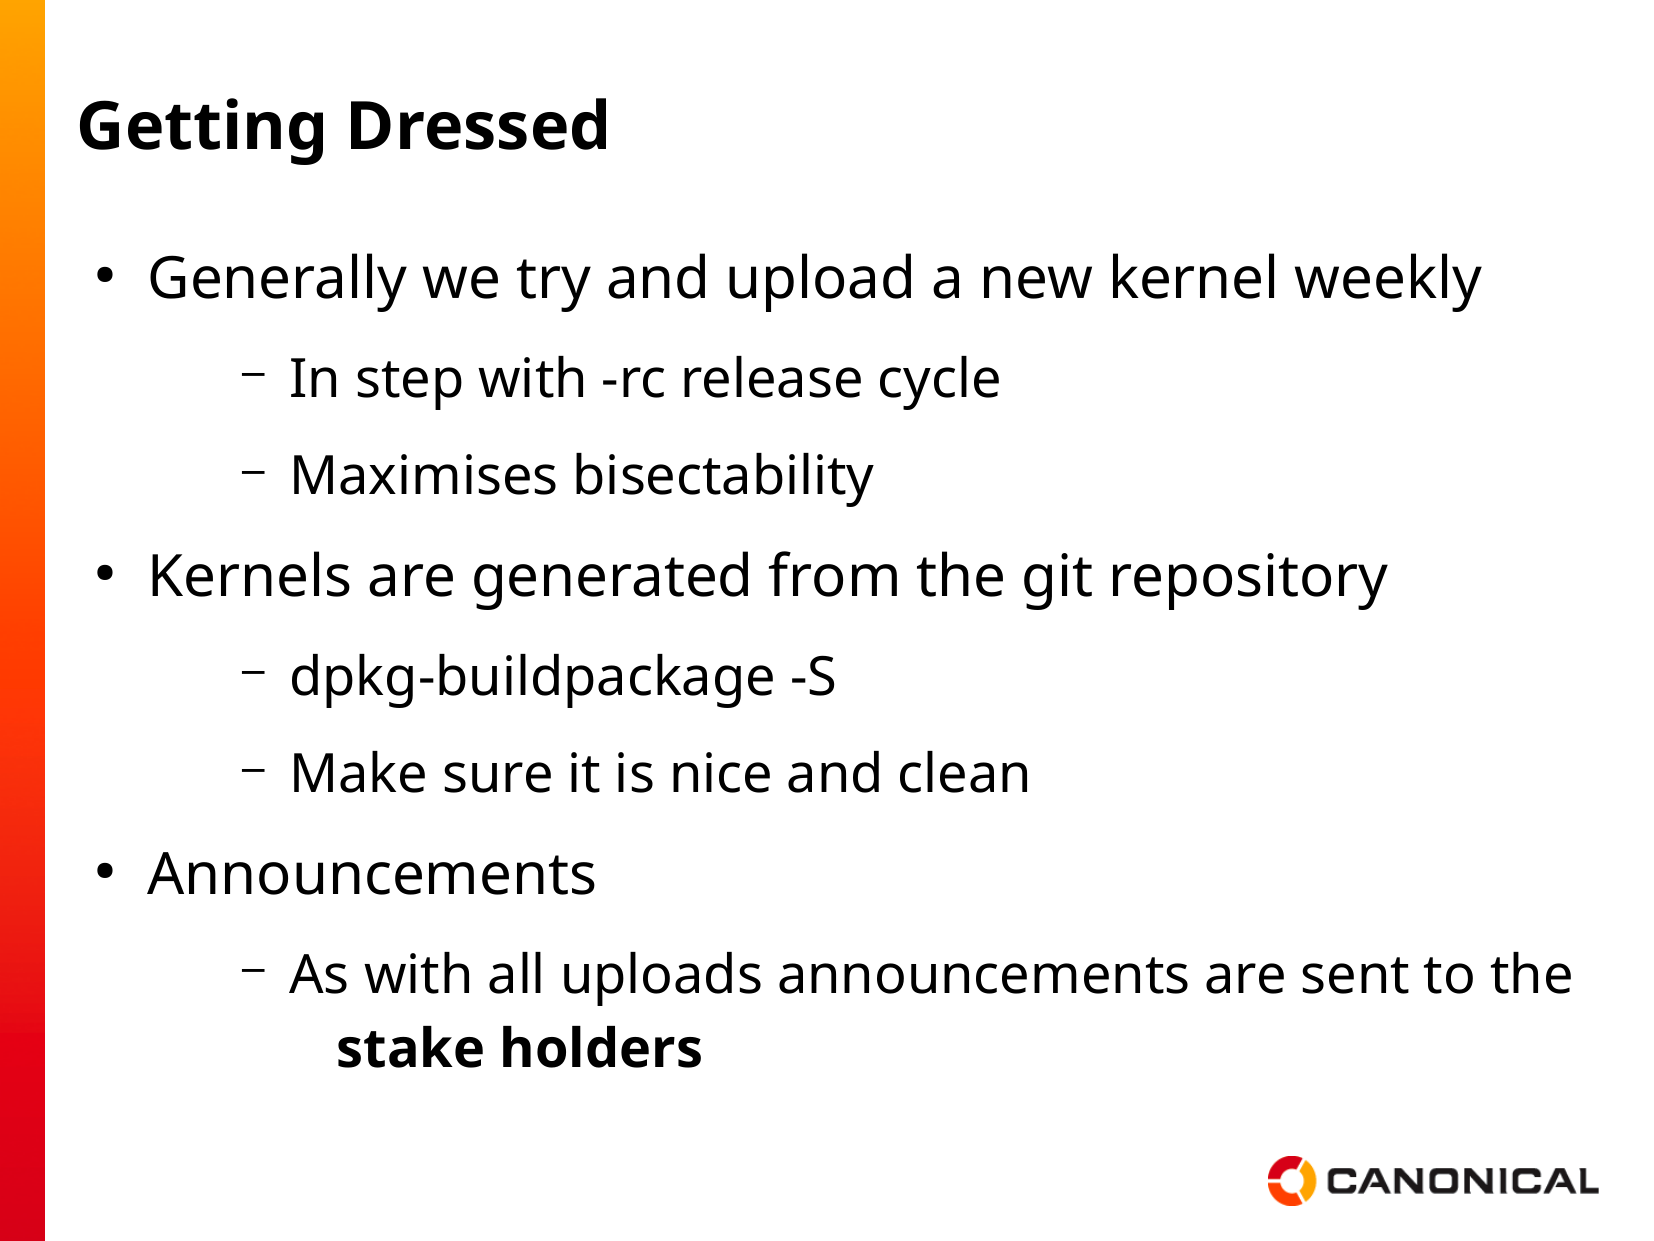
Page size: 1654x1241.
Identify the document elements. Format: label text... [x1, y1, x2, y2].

title Getting Dressed [76, 40, 1589, 207]
picture [1268, 1156, 1599, 1206]
list Generally we try and upload a new kernel weekly In step with -rc release cycle Maximises bisectability Kernels are generated from the git repository dpkg-buildpackage -S Make sure it is nice and clean Announcements As with all uploads announcements are sent to the stake holders [76, 236, 1589, 1055]
picture [0, 0, 45, 1241]
